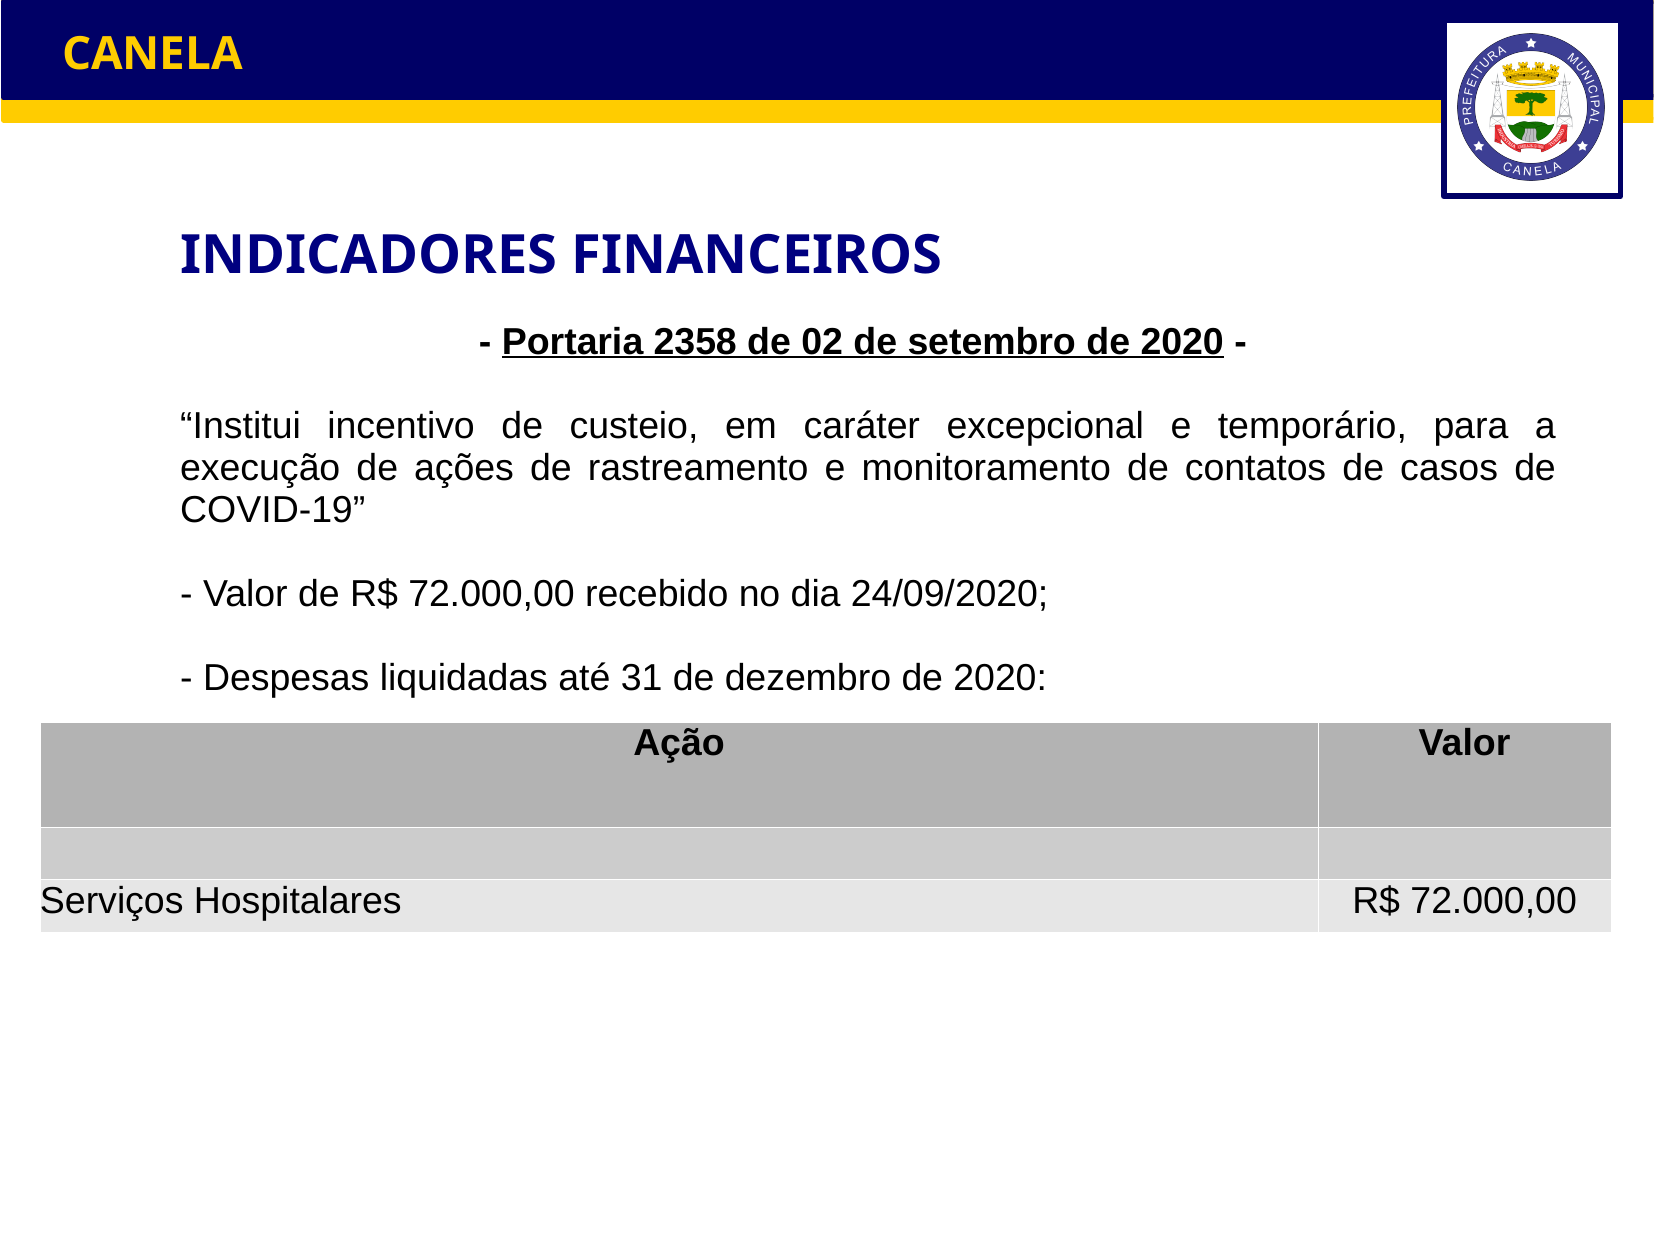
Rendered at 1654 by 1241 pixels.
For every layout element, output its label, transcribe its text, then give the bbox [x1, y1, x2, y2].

table_header Valor [1319, 723, 1611, 827]
text_box [3, 0, 1654, 197]
text_box - Portaria 2358 de 02 de setembro de 2020 - “Institui incentivo de custeio, em caráter excepcional e temporário, para a execução de ações de rastreamento e monitoramento de contatos de casos de COVID-19” - Valor de R$ 72.000,00 recebido no dia 24/09/2020; - Despesas liquidadas até 31 de dezembro de 2020: [165, 312, 1571, 722]
table_cell Serviços Hospitalares [41, 880, 1318, 932]
table_cell [1319, 828, 1611, 879]
table_cell R$ 72.000,00 [1319, 880, 1611, 932]
picture [1457, 33, 1605, 181]
table_cell [41, 828, 1318, 879]
table_header Ação [41, 723, 1318, 827]
text_box CANELA [47, 13, 853, 93]
text_box INDICADORES FINANCEIROS [165, 208, 1441, 312]
